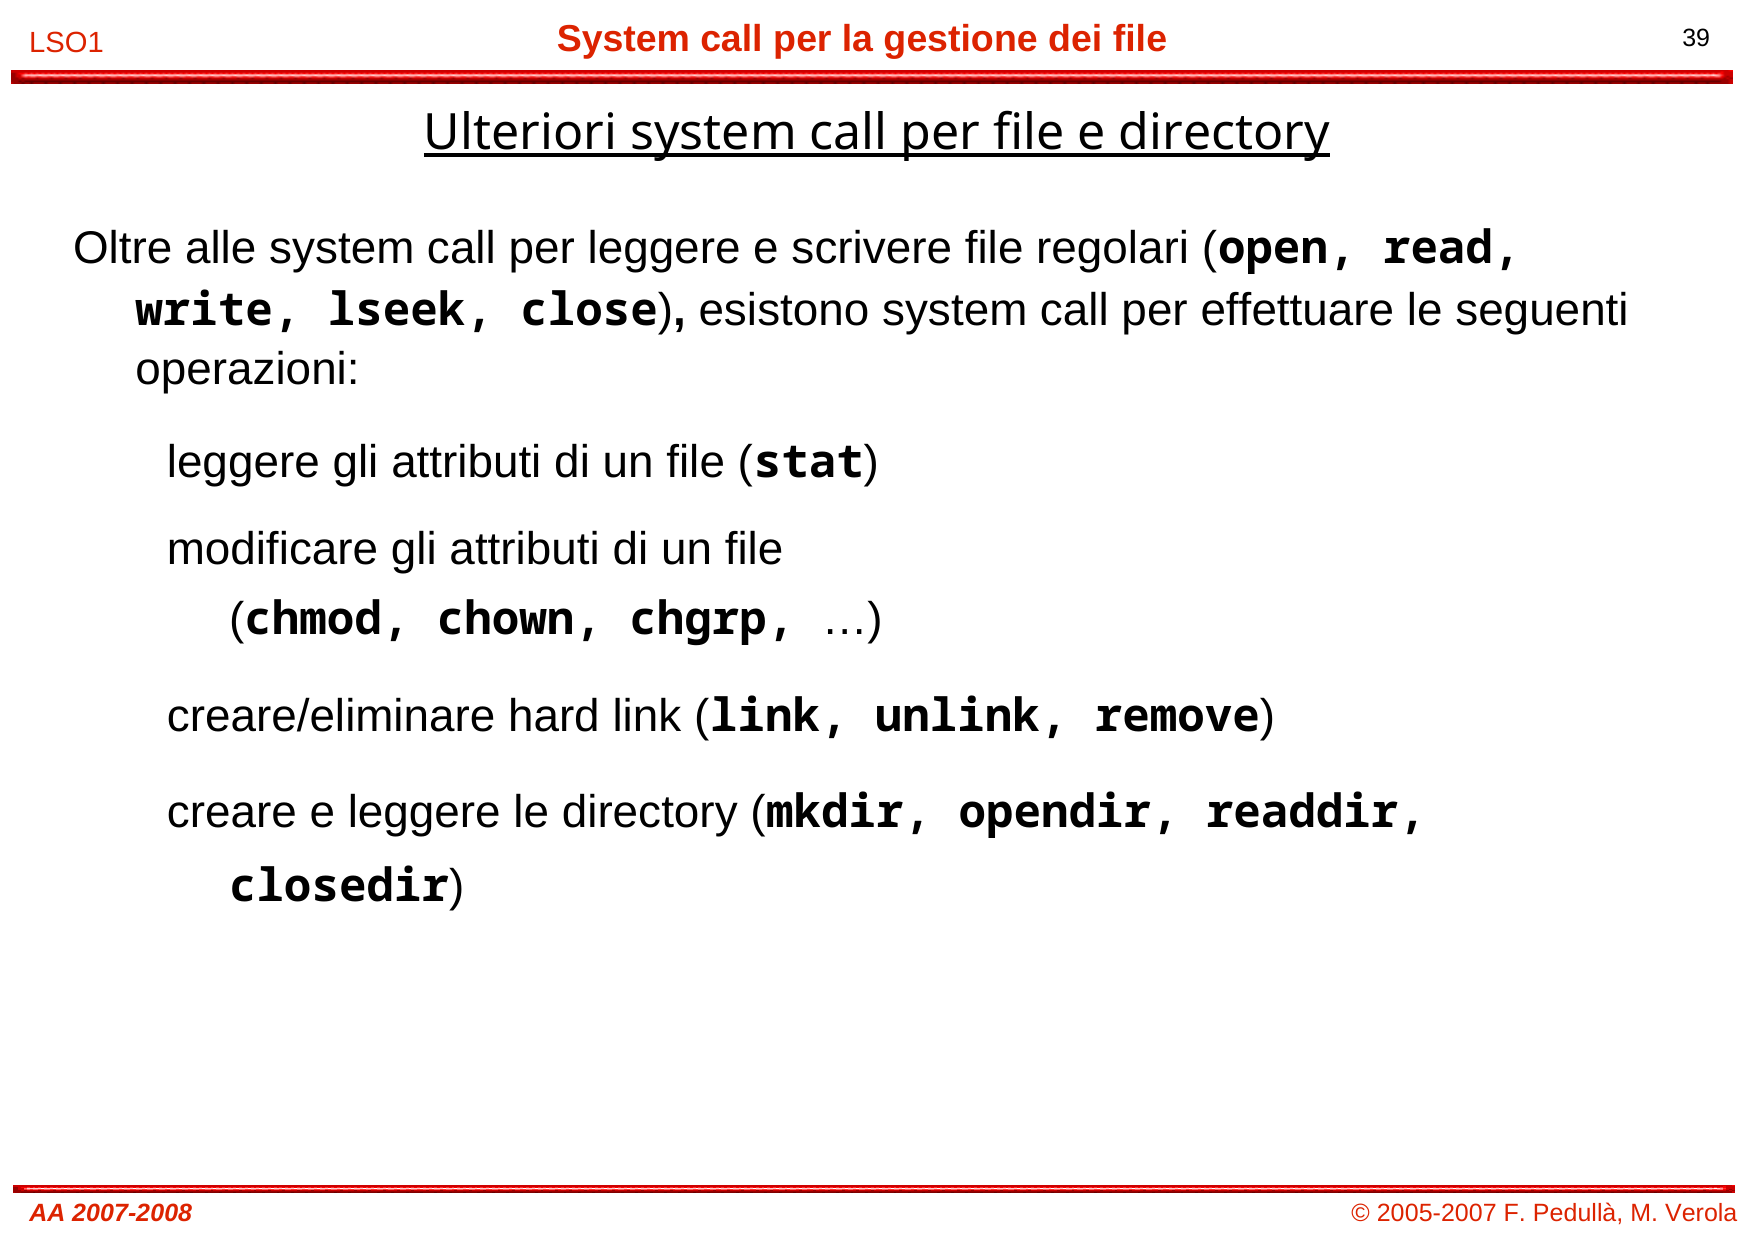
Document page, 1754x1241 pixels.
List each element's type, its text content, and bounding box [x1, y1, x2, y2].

picture [11, 70, 1733, 84]
list Oltre alle system call per leggere e scrivere file regolari (open, read, write, lseek, close), esistono system call per effettuare le seguenti operazioni: leggere gli attributi di un file (stat) modificare gli attributi di un file (chmod, chown, chgrp, …) creare/eliminare hard link (link, unlink, remove) creare e leggere le directory (mkdir, opendir, readdir, closedir) [58, 206, 1696, 902]
title Ulteriori system call per file e directory [323, 84, 1431, 180]
picture [13, 1185, 1735, 1193]
